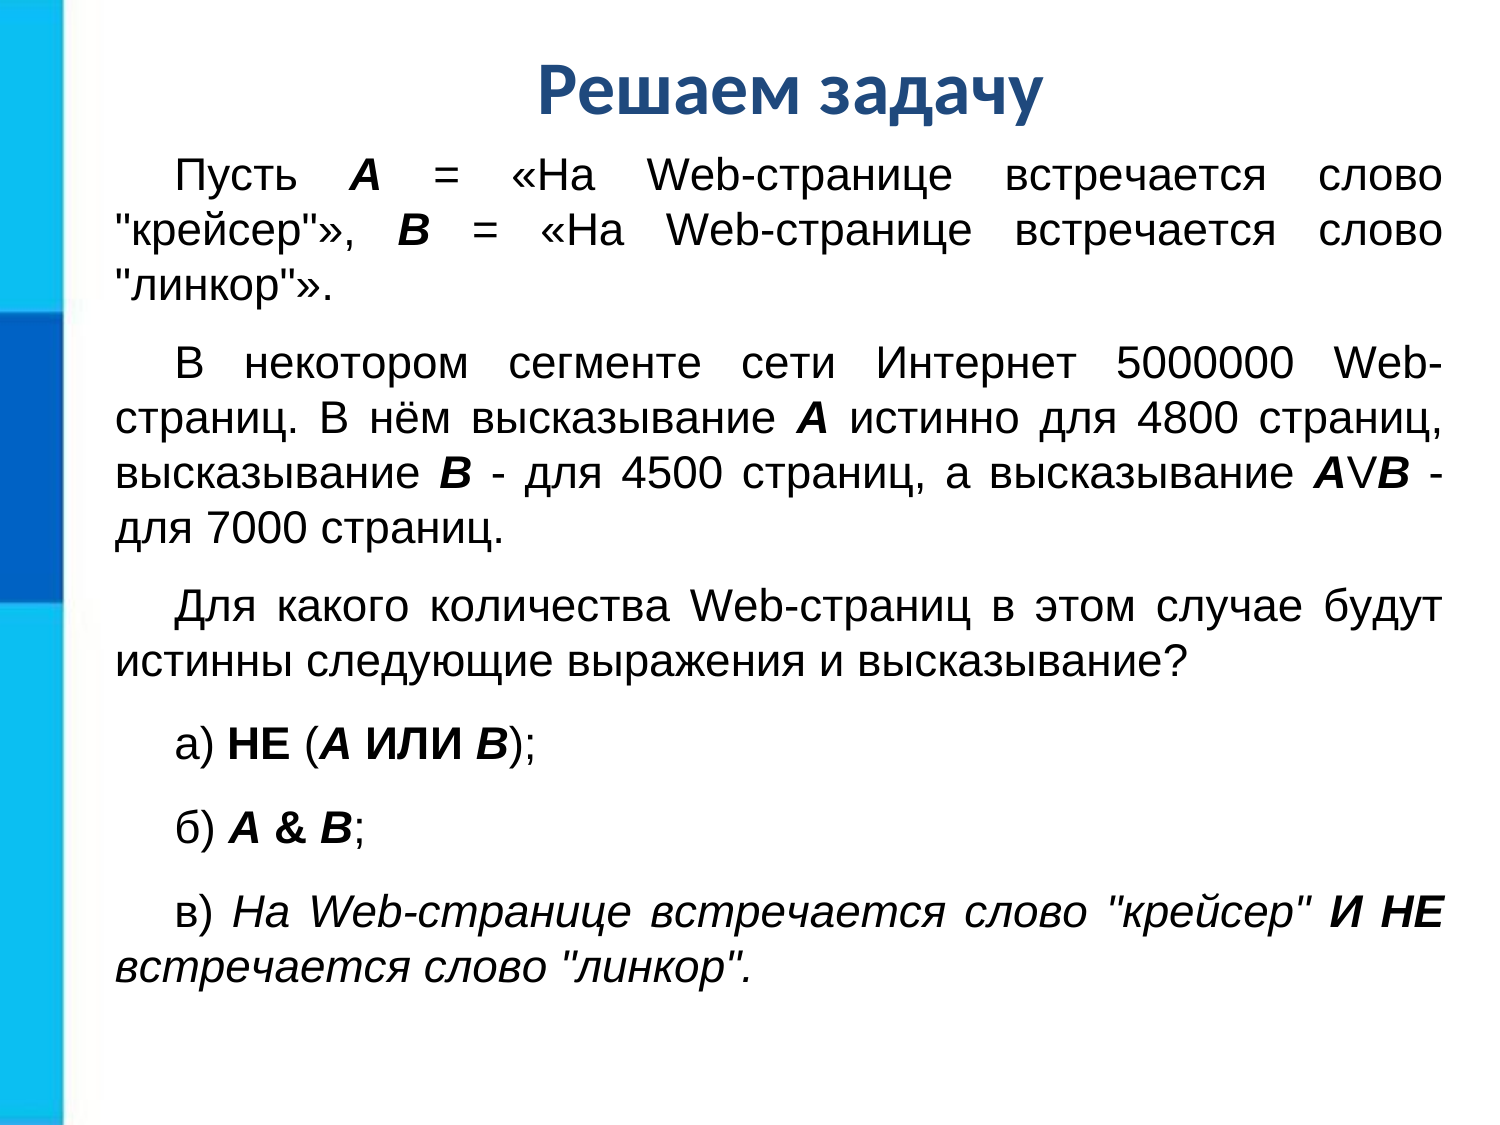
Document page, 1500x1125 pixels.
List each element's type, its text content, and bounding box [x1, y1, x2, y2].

text_box Решаем задачу [116, 30, 1465, 138]
text_box Пусть А = «На Web-странице встречается слово "крейсер"», В = «На Web-странице встречается слово "линкор"». В некотором сегменте сети Интернет 5000000 Web-страниц. В нём высказывание А истинно для 4800 страниц, высказывание В - для 4500 страниц, а высказывание АVВ - для 7000 страниц. Для какого количества Web-страниц в этом случае будут истинны следующие выражения и высказывание? а) НЕ (А ИЛИ В); б) А & B; в) На Web-странице встречается слово "крейсер" И НЕ встречается слово "линкор". [100, 137, 1459, 1000]
picture [0, 0, 1500, 1125]
